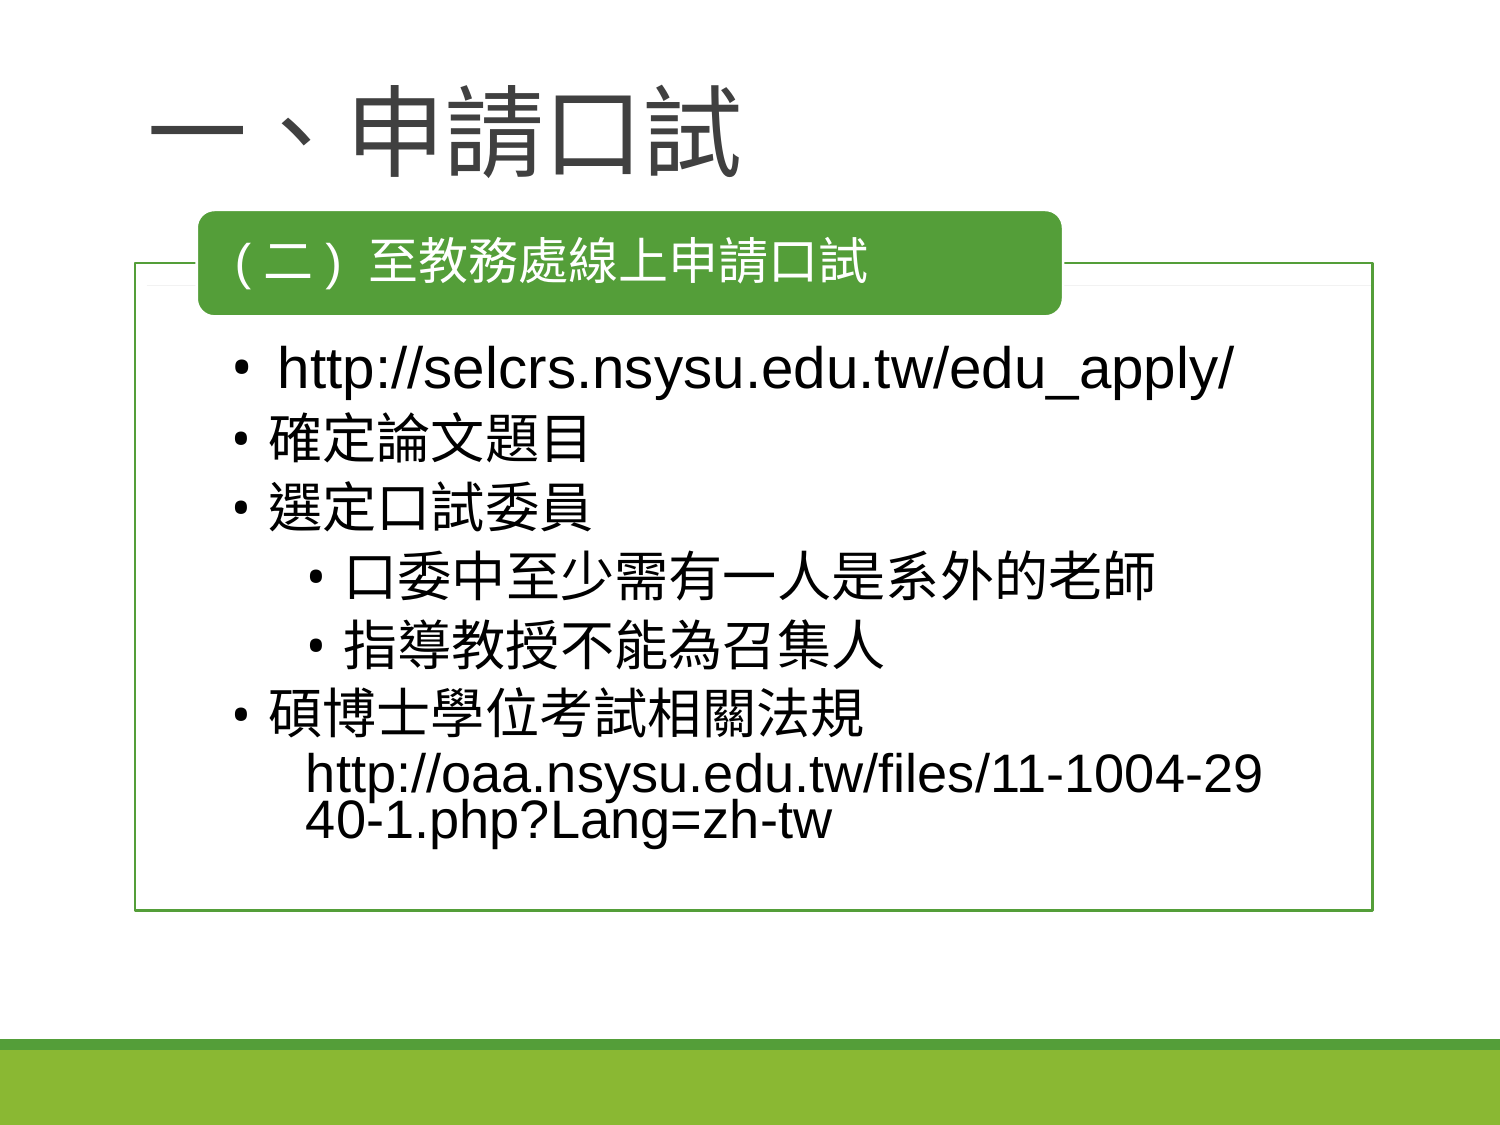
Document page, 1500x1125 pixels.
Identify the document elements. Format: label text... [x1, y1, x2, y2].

title 一、申請口試 [132, 40, 1371, 198]
text_box http://selcrs.nsysu.edu.tw/edu_apply/ 確定論文題目 選定口試委員 口委中至少需有一人是系外的老師 指導教授不能為召集人 碩博士學位考試相關法規http://oaa.nsysu.edu.tw/files/11-1004-2940-1.php?Lang=zh-tw [134, 263, 1373, 911]
text_box (二) 至教務處線上申請口試 [196, 209, 1064, 317]
